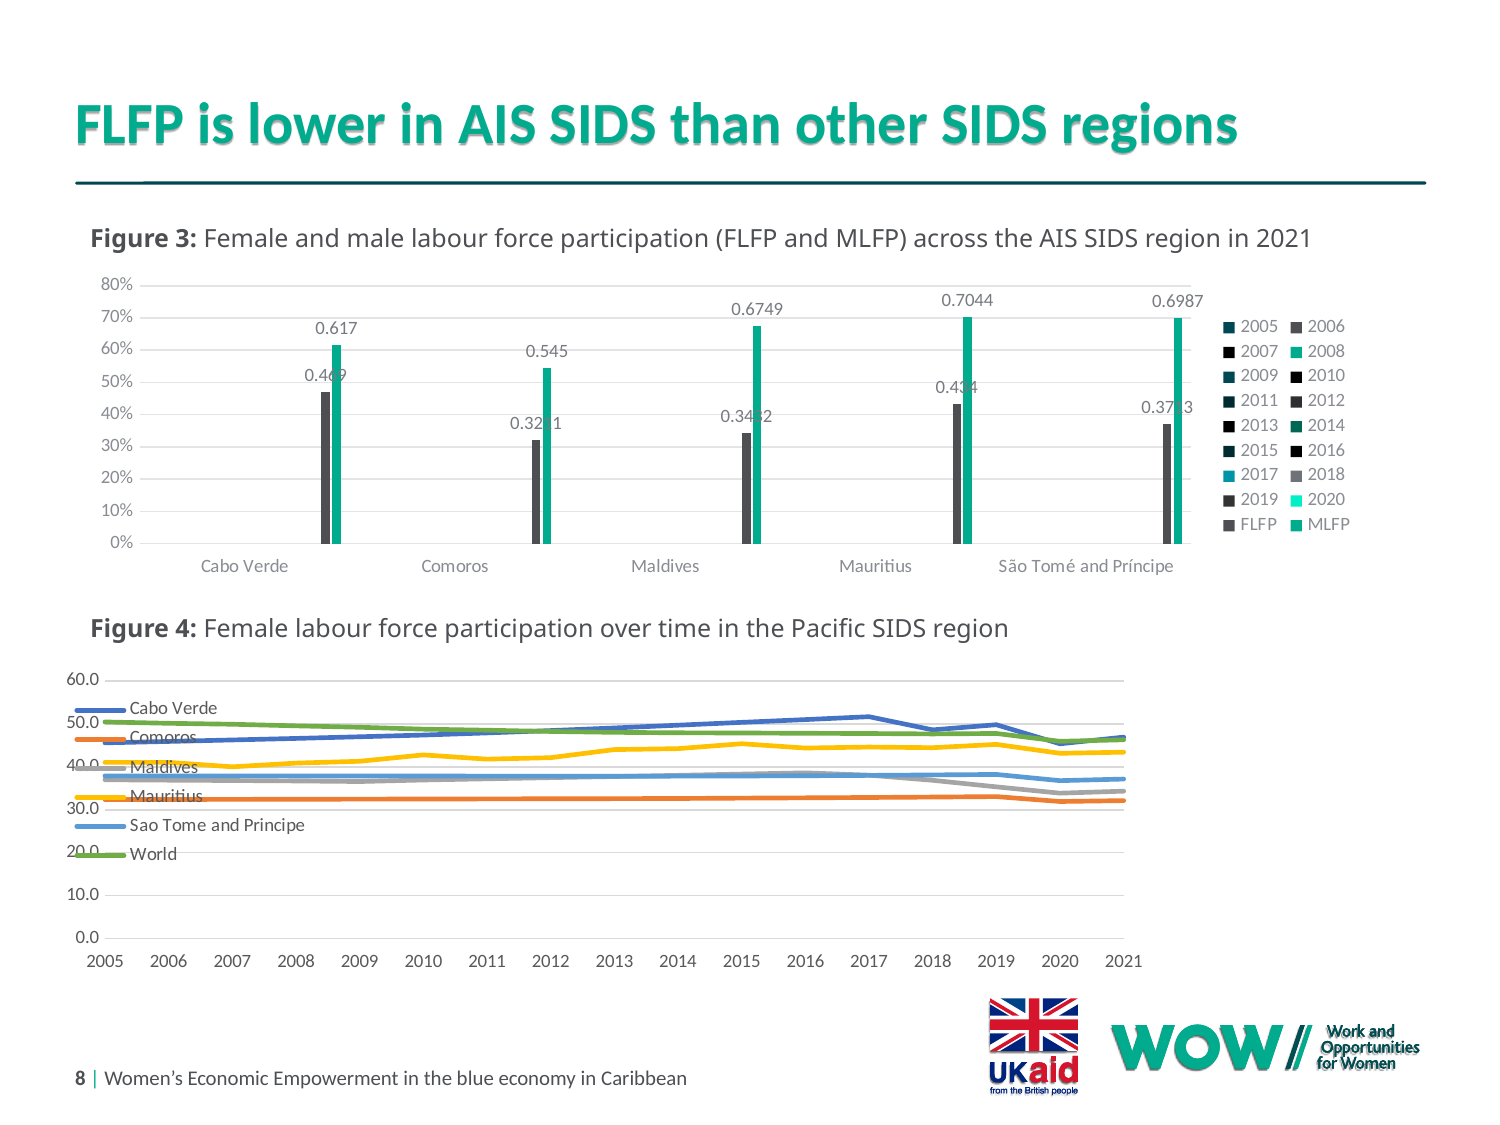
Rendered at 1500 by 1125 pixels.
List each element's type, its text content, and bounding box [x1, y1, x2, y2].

title FLFP is lower in AIS SIDS than other SIDS regions [75, 41, 1424, 156]
text_box Figure 3: Female and male labour force participation (FLFP and MLFP) across the AIS SIDS region in 2021 [75, 214, 1424, 261]
text_box 8 | Women’s Economic Empowerment in the blue economy in Caribbean [75, 1032, 852, 1093]
chart [75, 270, 1369, 584]
chart [38, 665, 1424, 979]
text_box Figure 4: Female labour force participation over time in the Pacific SIDS region [75, 604, 1424, 651]
